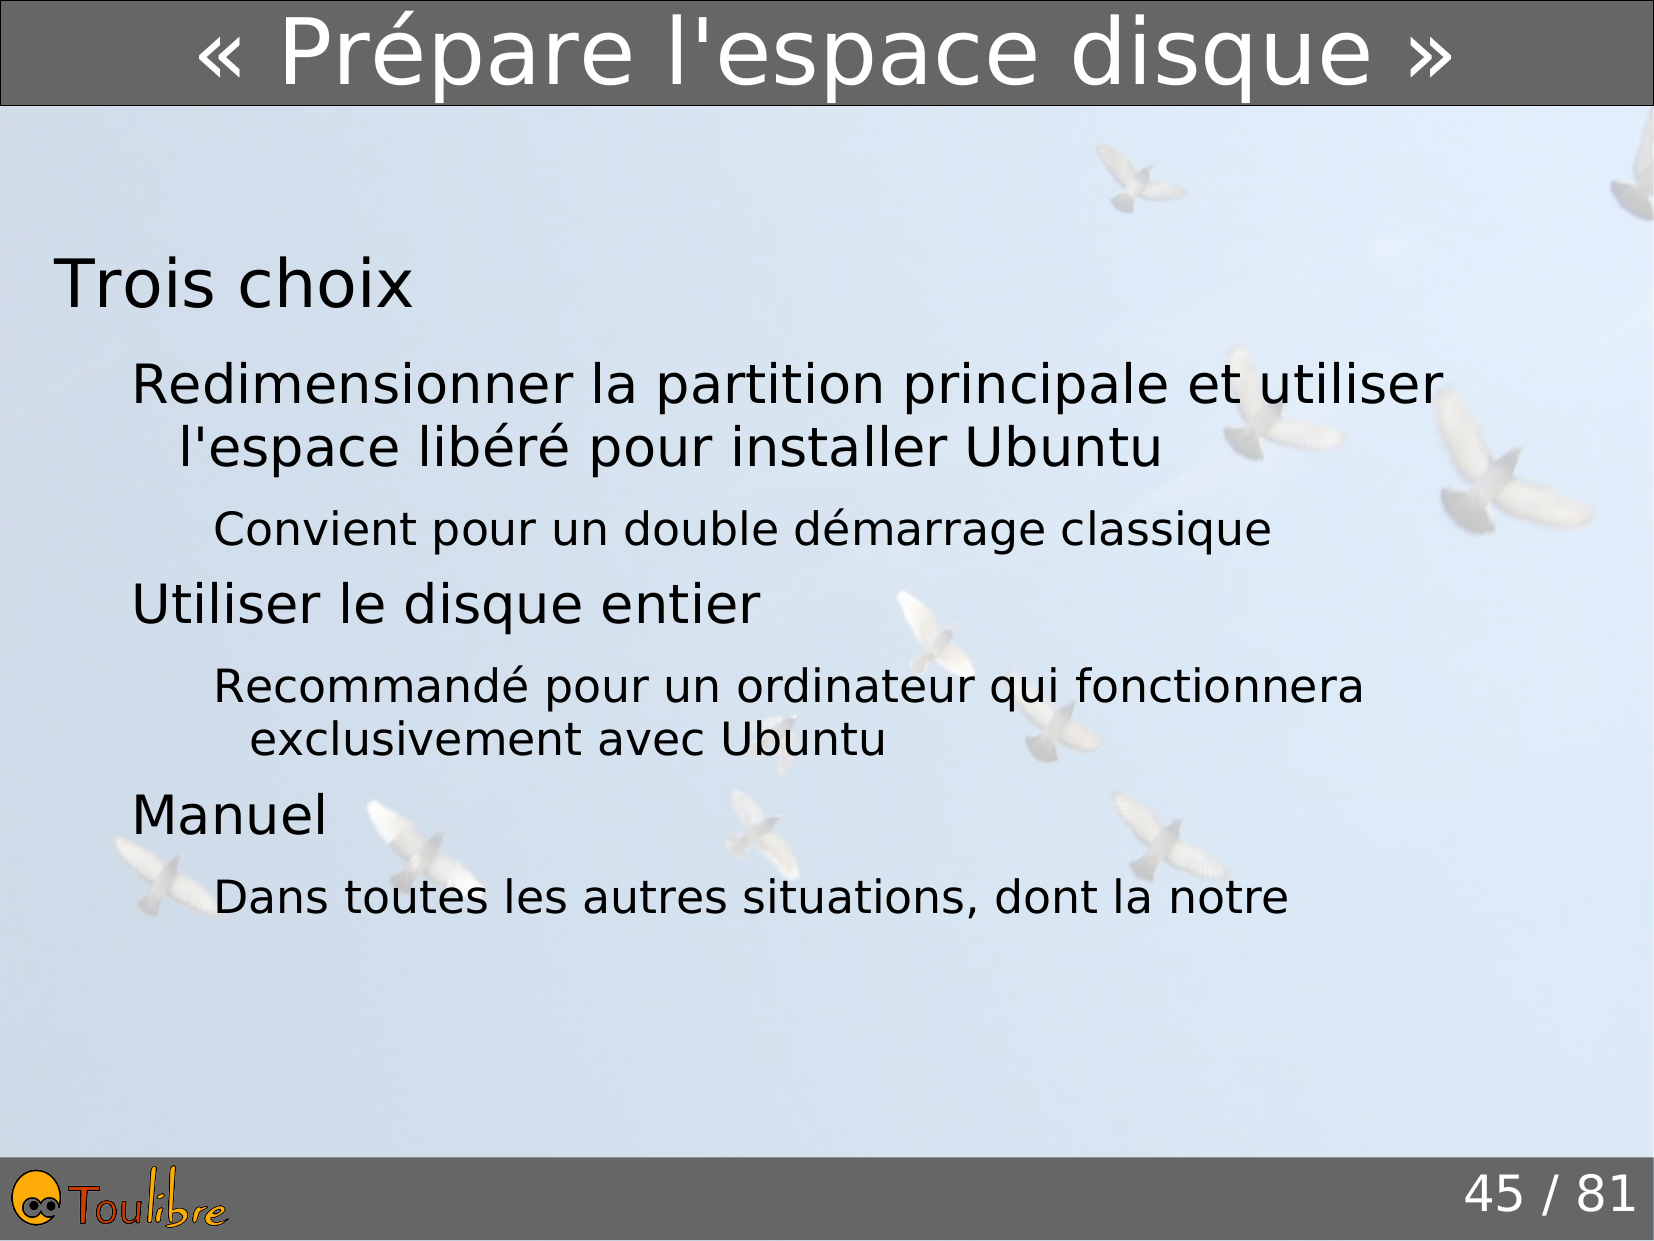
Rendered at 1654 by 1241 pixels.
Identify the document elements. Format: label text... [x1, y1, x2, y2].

picture [11, 1165, 229, 1228]
list Trois choix Redimensionner la partition principale et utiliser l'espace libéré pour installer Ubuntu Convient pour un double démarrage classique Utiliser le disque entier Recommandé pour un ordinateur qui fonctionnera exclusivement avec Ubuntu Manuel Dans toutes les autres situations, dont la notre [36, 245, 1598, 944]
title « Prépare l'espace disque » [0, 0, 1654, 107]
